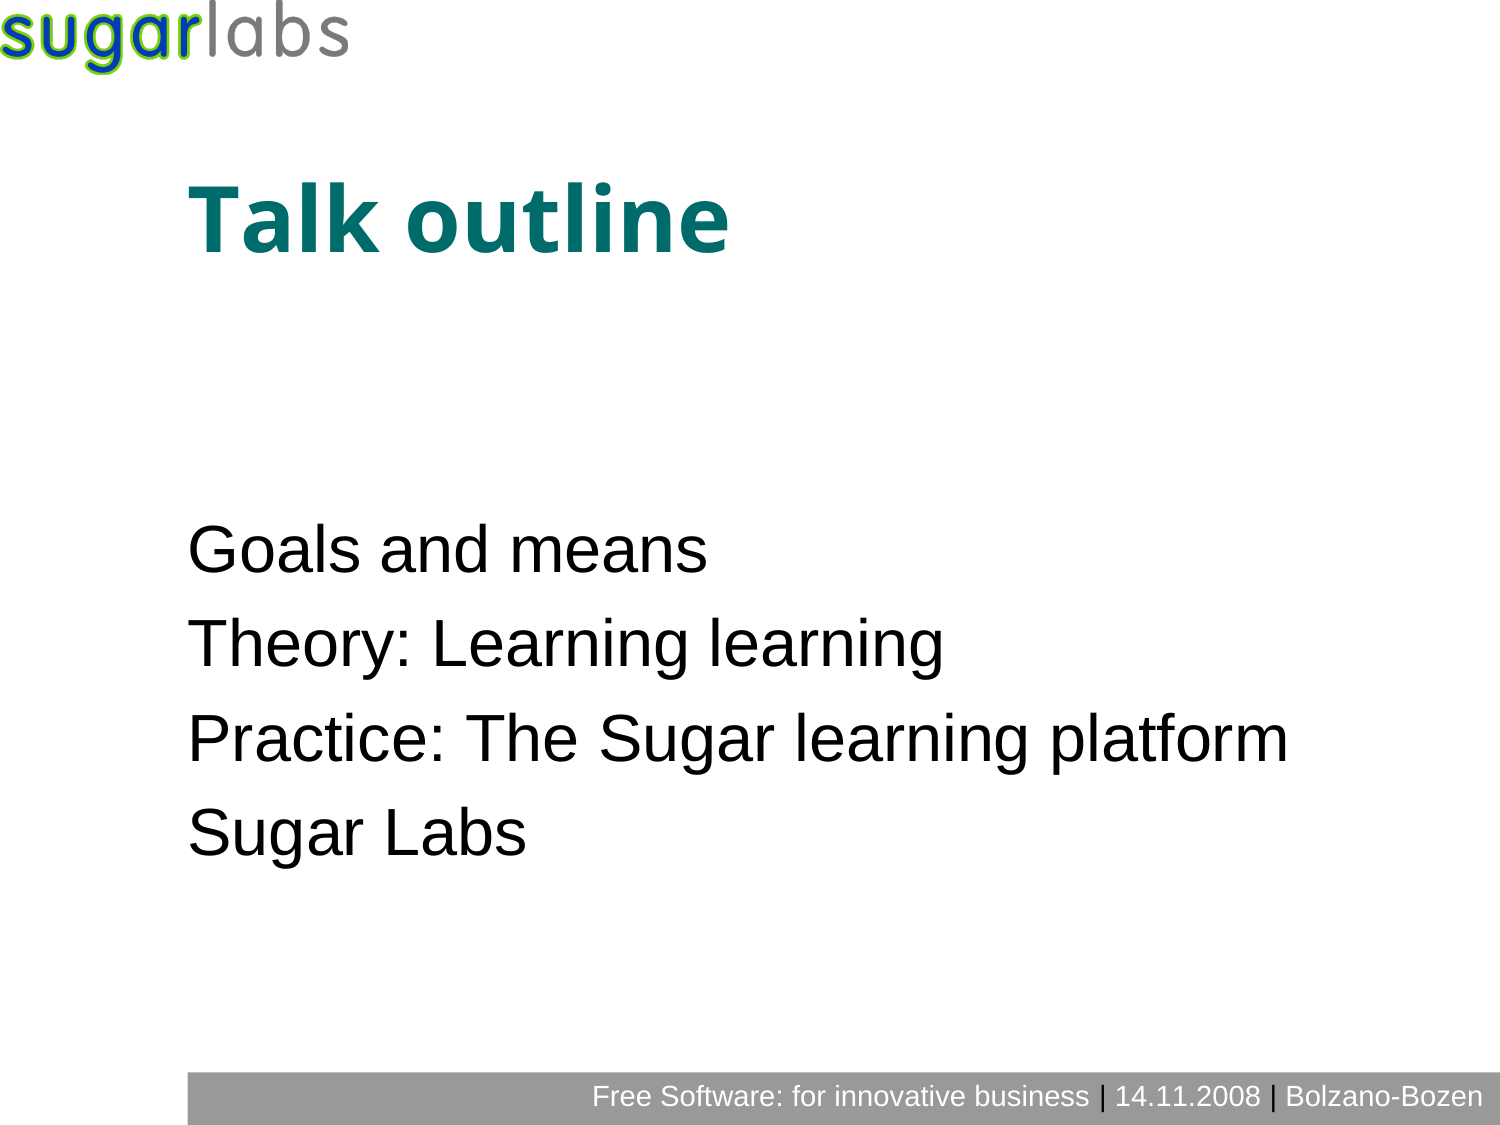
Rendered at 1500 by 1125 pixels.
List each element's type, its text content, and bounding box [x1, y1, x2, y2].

picture [0, 0, 348, 75]
subtitle Goals and means Theory: Learning learning Practice: The Sugar learning platform Sugar Labs [187, 337, 1425, 1042]
title Talk outline [187, 75, 1500, 338]
